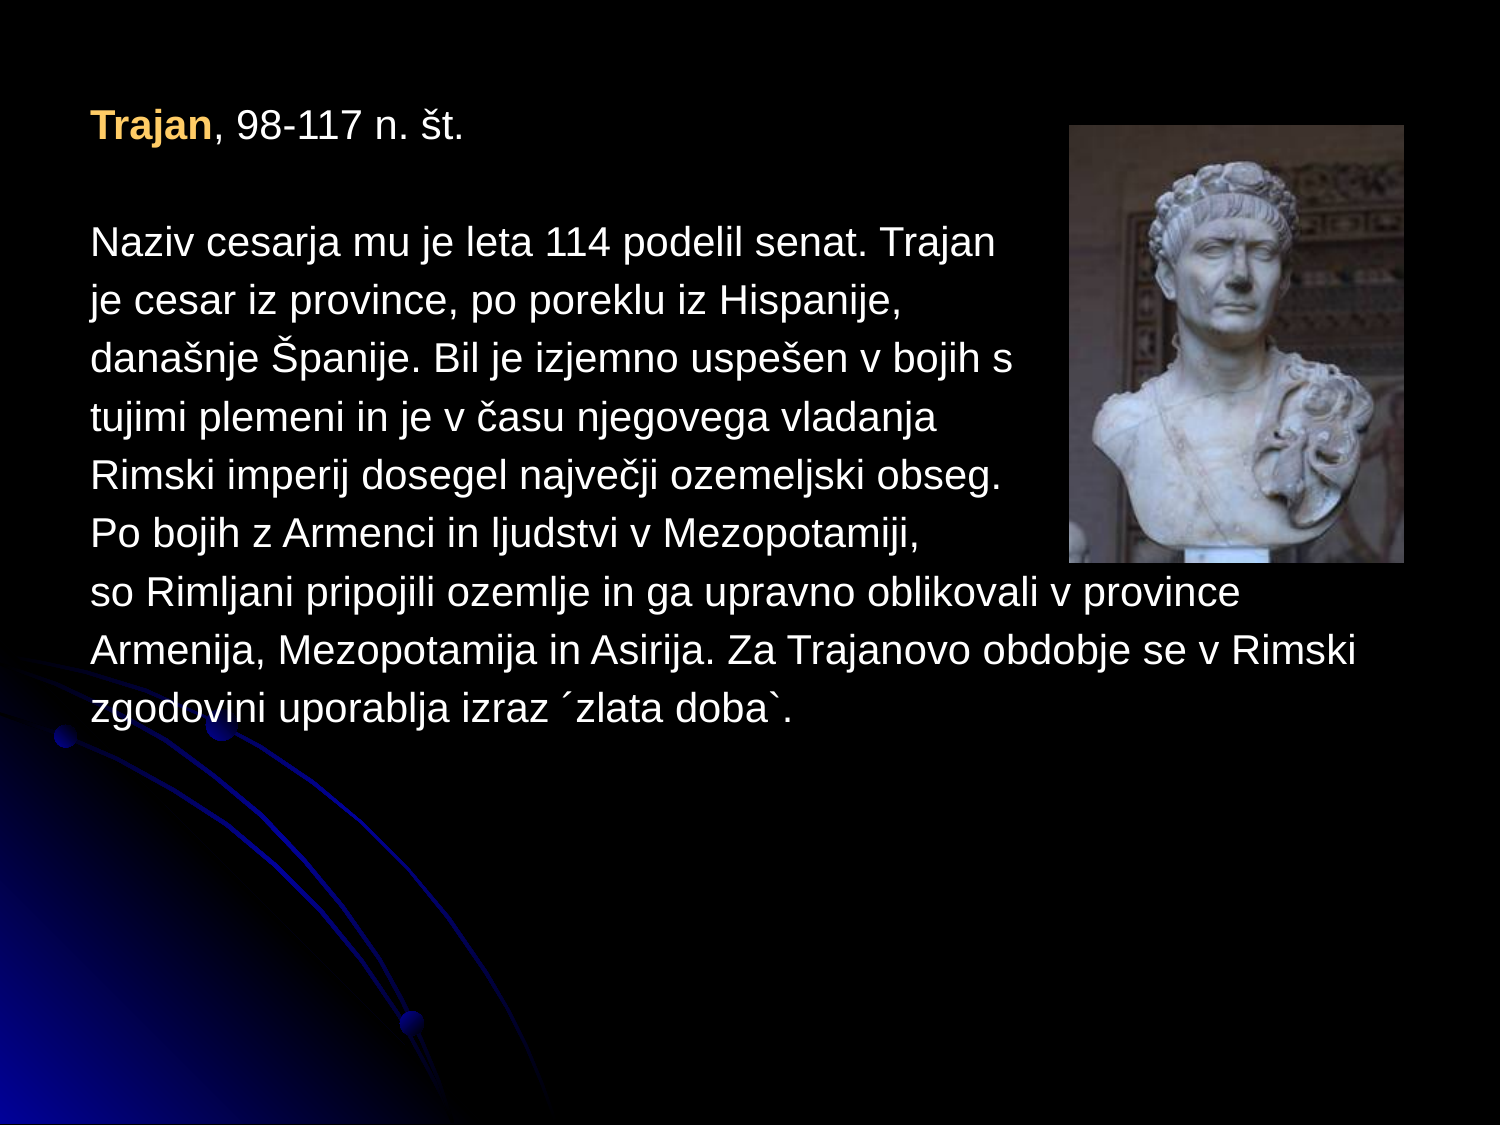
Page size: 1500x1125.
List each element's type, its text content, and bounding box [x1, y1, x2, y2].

list Trajan, 98-117 n. št. Naziv cesarja mu je leta 114 podelil senat. Trajan je cesar iz province, po poreklu iz Hispanije, današnje Španije. Bil je izjemno uspešen v bojih s tujimi plemeni in je v času njegovega vladanja Rimski imperij dosegel največji ozemeljski obseg. Po bojih z Armenci in ljudstvi v Mezopotamiji, so Rimljani pripojili ozemlje in ga upravno oblikovali v province Armenija, Mezopotamija in Asirija. Za Trajanovo obdobje se v Rimski zgodovini uporablja izraz ´zlata doba`. [75, 90, 1425, 1006]
picture [1069, 125, 1404, 563]
